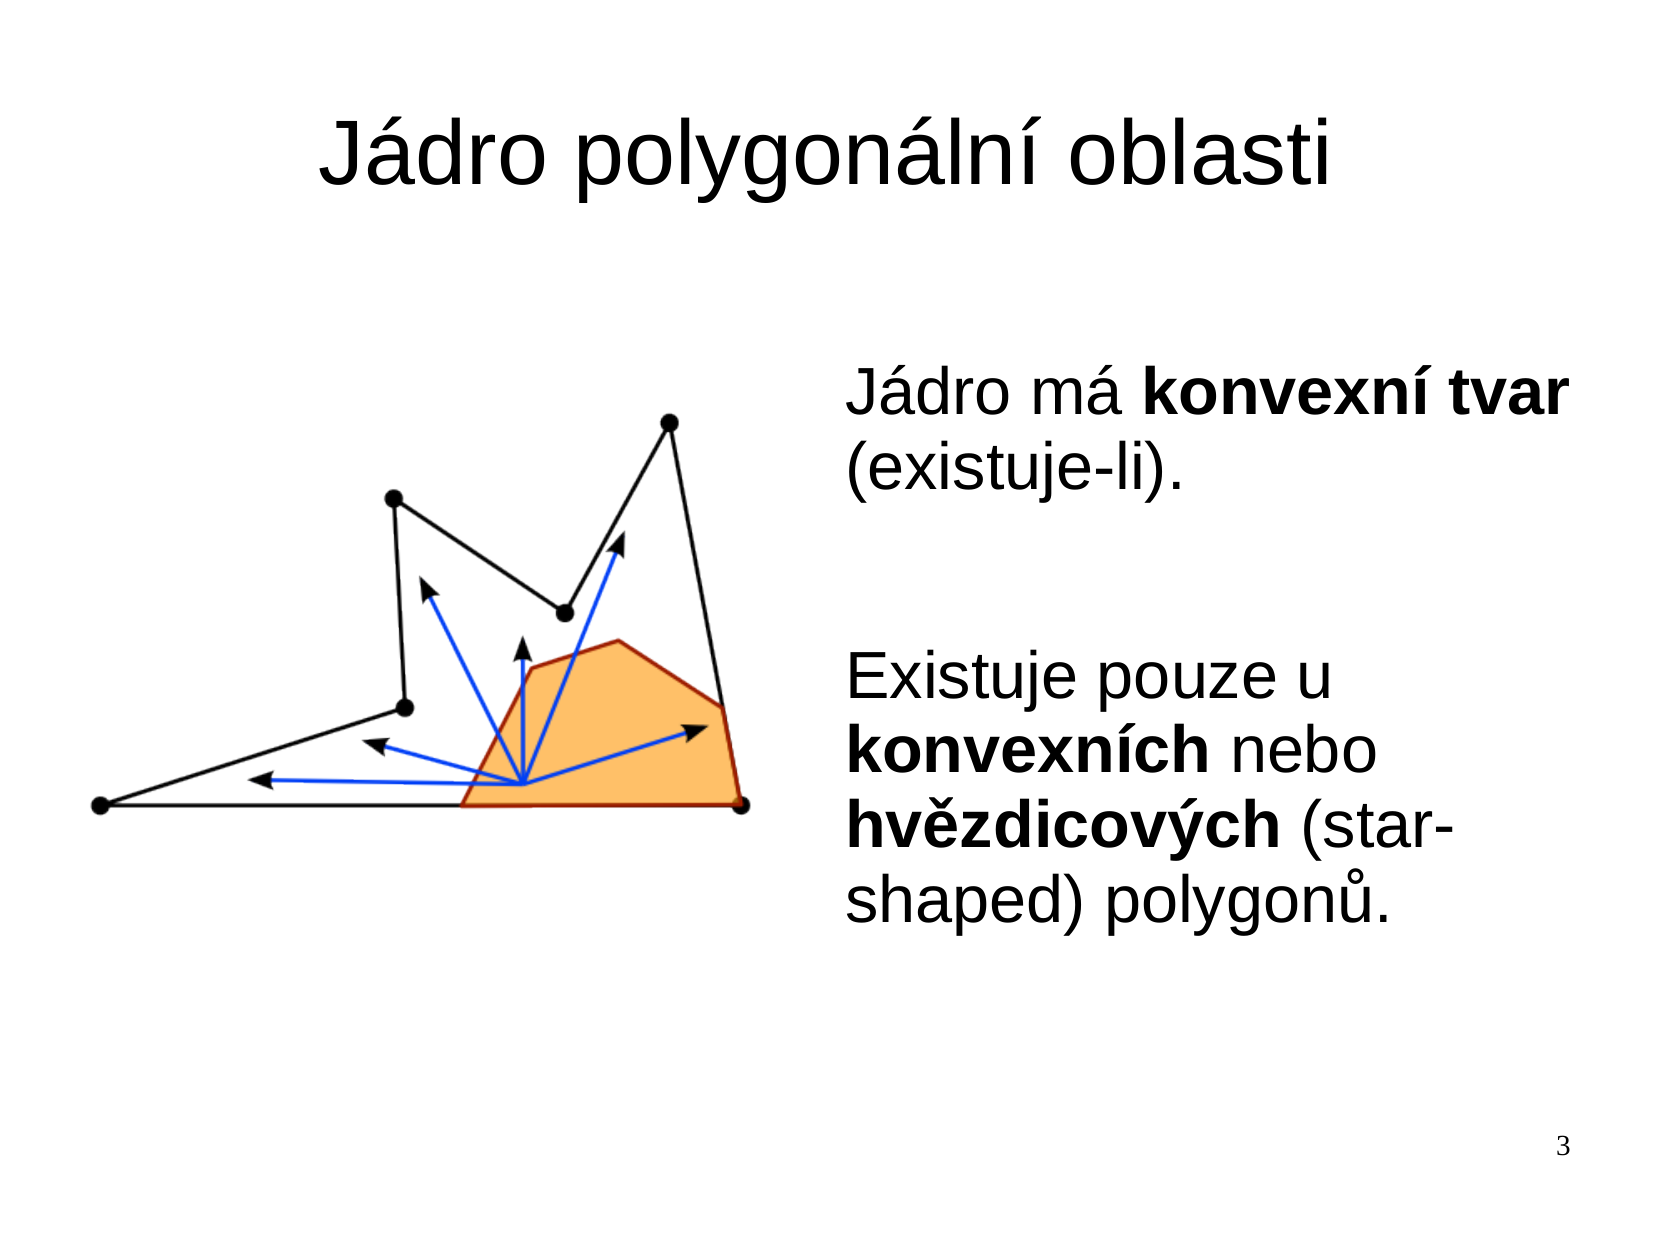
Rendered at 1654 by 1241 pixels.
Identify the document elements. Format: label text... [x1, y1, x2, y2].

list Jádro má konvexní tvar (existuje-li). Existuje pouze u konvexních nebo hvězdicových (star-shaped) polygonů. [1063, 354, 1572, 1094]
picture [27, 239, 1063, 1241]
title Jádro polygonální oblasti [82, 49, 1571, 257]
